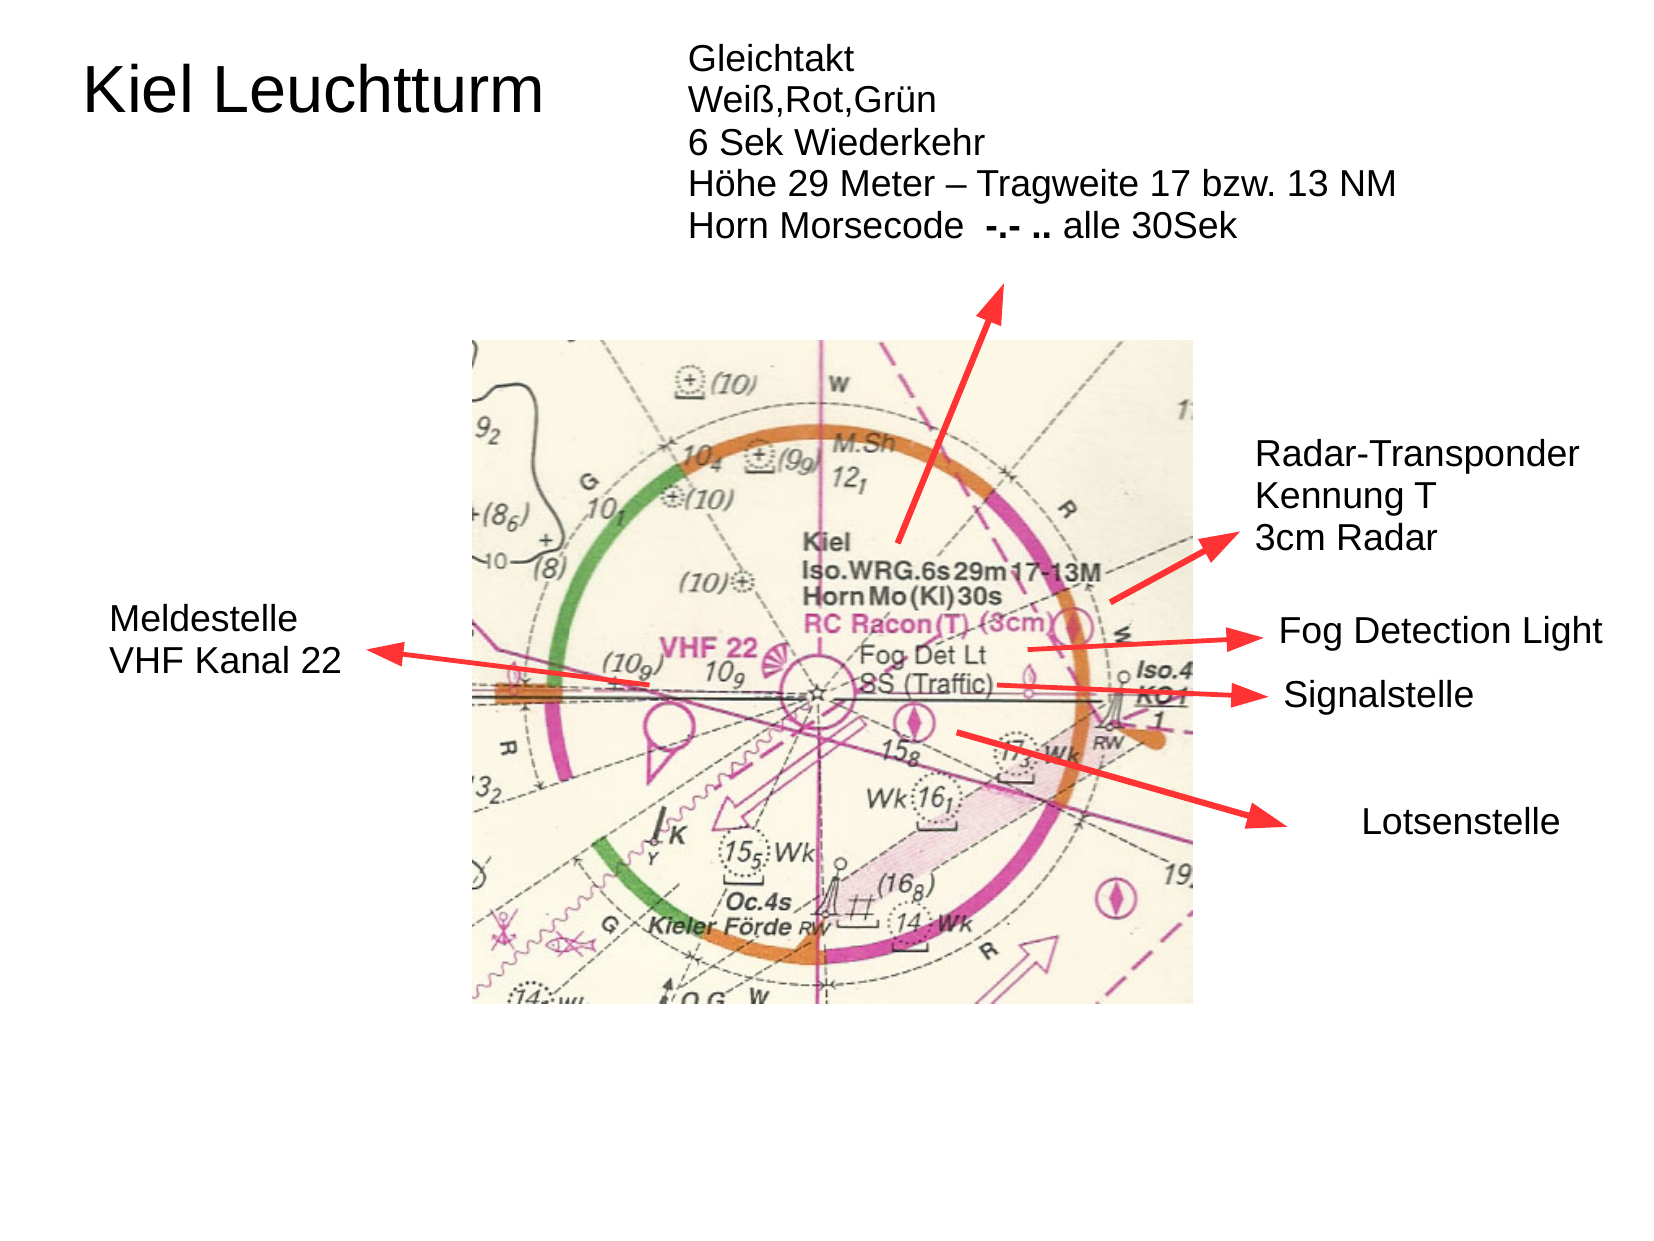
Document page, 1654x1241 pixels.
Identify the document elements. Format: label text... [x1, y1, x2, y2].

text_box Meldestelle VHF Kanal 22 [94, 590, 390, 690]
text_box Radar-Transponder Kennung T 3cm Radar [1240, 425, 1630, 567]
text_box Signalstelle [1268, 666, 1612, 724]
text_box Lotsenstelle [1346, 793, 1642, 875]
title Kiel Leuchtturm [82, 49, 673, 130]
text_box Gleichtakt Weiß,Rot,Grün 6 Sek Wiederkehr Höhe 29 Meter – Tragweite 17 bzw. 13 NM Horn Morsecode -.- .. alle 30Sek [673, 29, 1512, 256]
picture [472, 340, 1193, 1004]
text_box Fog Detection Light [1263, 602, 1642, 660]
